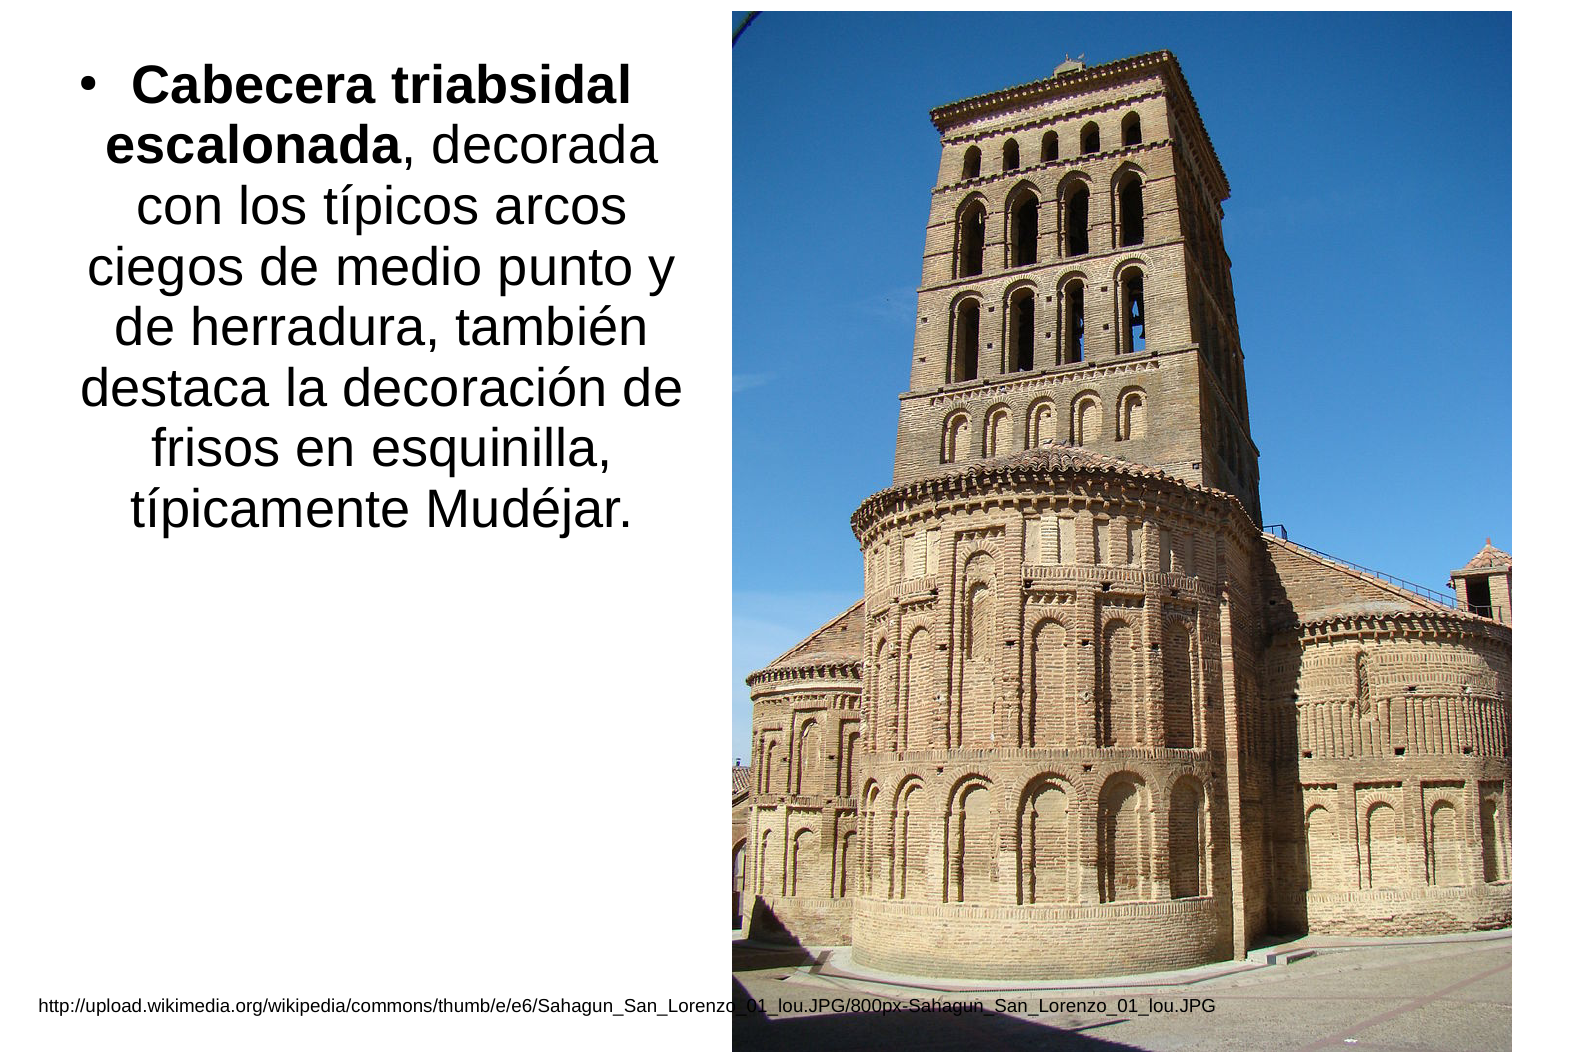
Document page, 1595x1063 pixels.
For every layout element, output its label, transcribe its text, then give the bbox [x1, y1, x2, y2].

text_box http://upload.wikimedia.org/wikipedia/commons/thumb/e/e6/Sahagun_San_Lorenzo_01_lou.JPG/800px-Sahagun_San_Lorenzo_01_lou.JPG [23, 987, 1595, 1063]
picture [732, 11, 1512, 987]
list Cabecera triabsidal escalonada, decorada con los típicos arcos ciegos de medio punto y de herradura, también destaca la decoración de frisos en esquinilla, típicamente Mudéjar. [0, 54, 697, 756]
